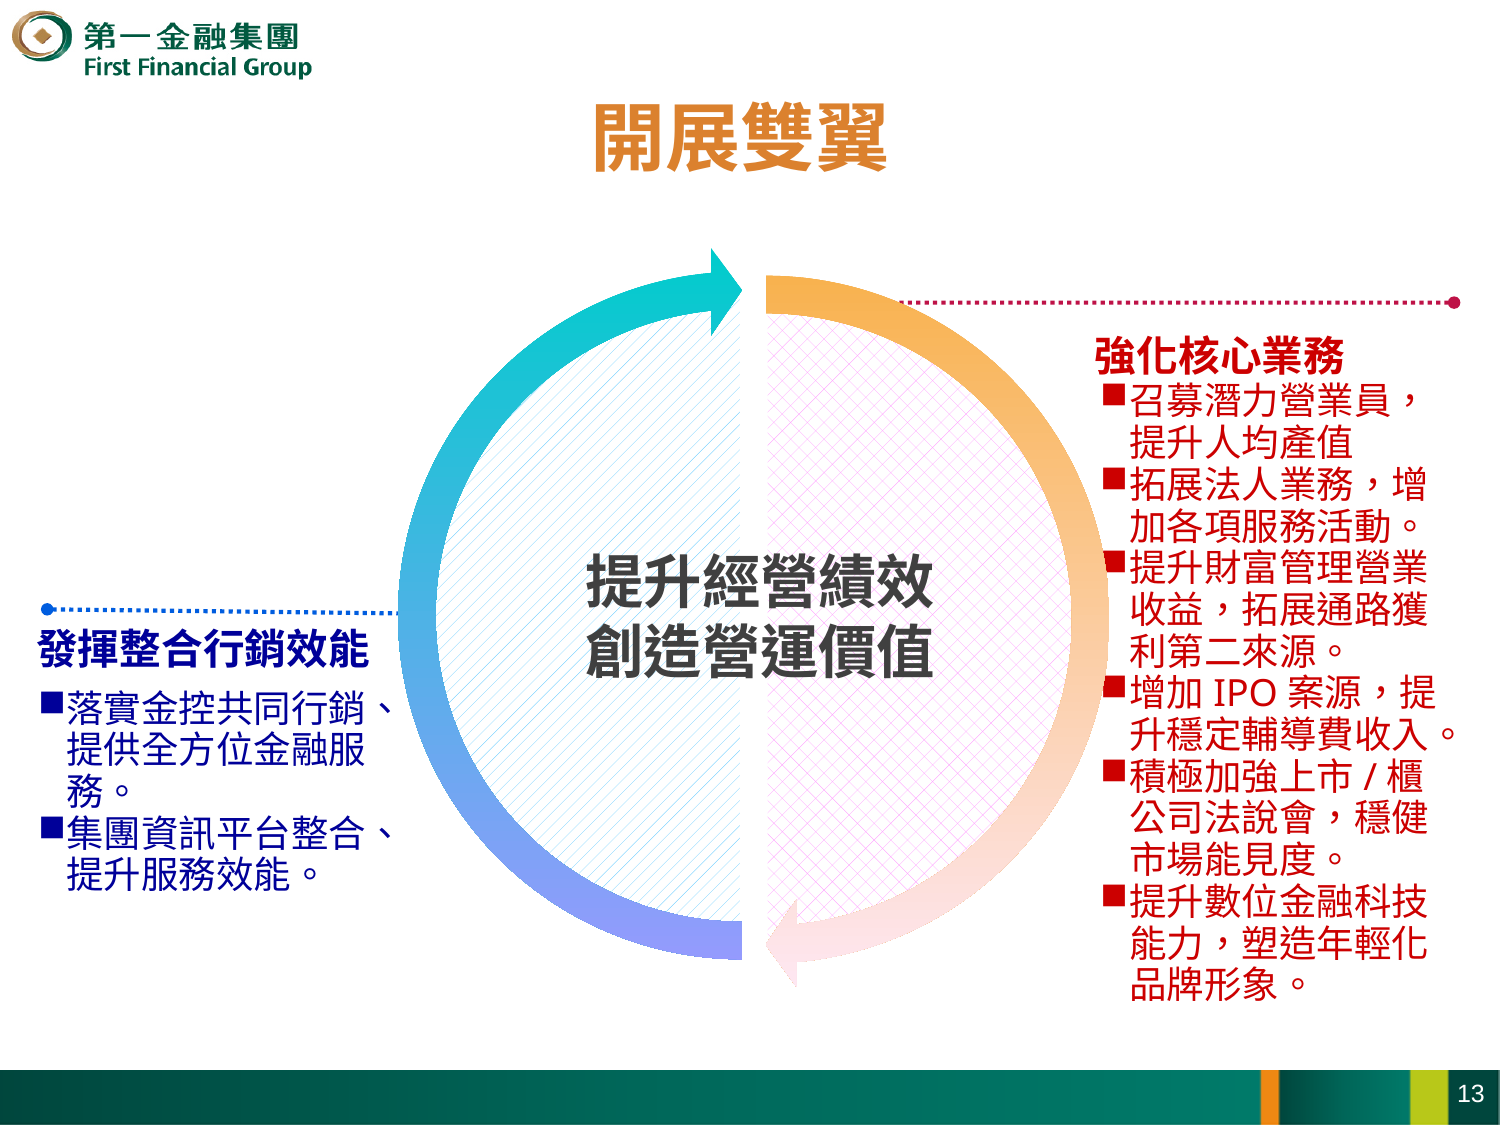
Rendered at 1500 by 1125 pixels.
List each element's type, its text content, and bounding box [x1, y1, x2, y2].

text_box 強化核心業務 [1080, 302, 1417, 388]
text_box 強化核心業務 [1316, 355, 1328, 373]
text_box 提升經營績效 創造營運價值 [489, 538, 1031, 694]
text_box [398, 247, 742, 960]
text_box 召募潛力營業員，提升人均產值 拓展法人業務，增加各項服務活動。 提升財富管理營業收益，拓展通路獲利第二來源。 增加IPO案源，提升穩定輔導費收入。 積極加強上市/櫃公司法說會，穩健市場能見度。 提升數位金融科技能力，塑造年輕化品牌形象。 [1085, 373, 1454, 1014]
slide_number <編號> [1149, 1070, 1500, 1125]
picture [11, 8, 313, 80]
text_box 落實金控共同行銷、提供全方位金融服務。 集團資訊平台整合、提升服務效能。 [23, 680, 414, 904]
text_box 開展雙翼 [232, 82, 1249, 188]
text_box 強化核心業務 [1325, 363, 1337, 373]
picture [0, 1070, 1149, 1125]
text_box 發揮整合行銷效能 [21, 615, 404, 680]
text_box [765, 275, 1110, 987]
